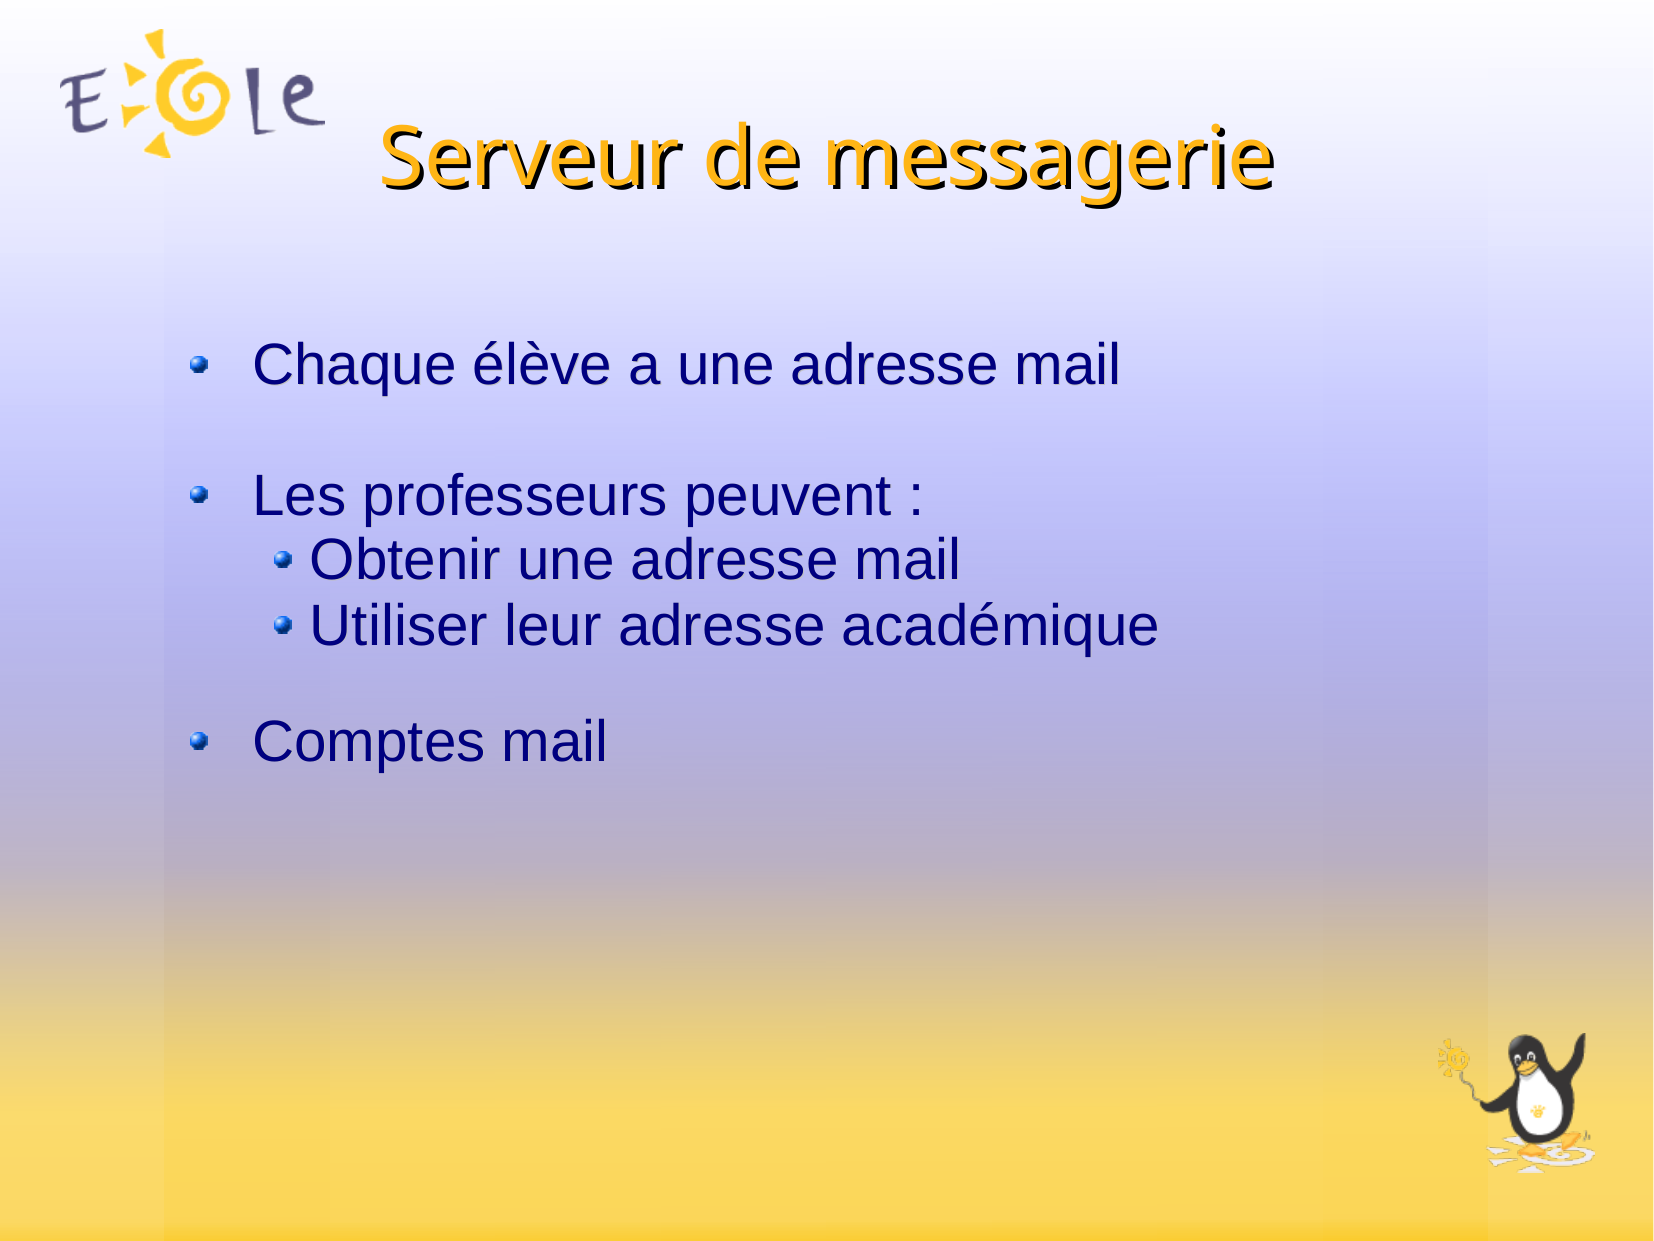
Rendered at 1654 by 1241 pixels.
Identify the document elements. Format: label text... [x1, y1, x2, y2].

text_box Chaque élève a une adresse mail Les professeurs peuvent : Obtenir une adresse mail Utiliser leur adresse académique Comptes mail [118, 324, 1625, 1064]
picture [0, 0, 1654, 1241]
title Serveur de messagerie [82, 49, 1571, 257]
